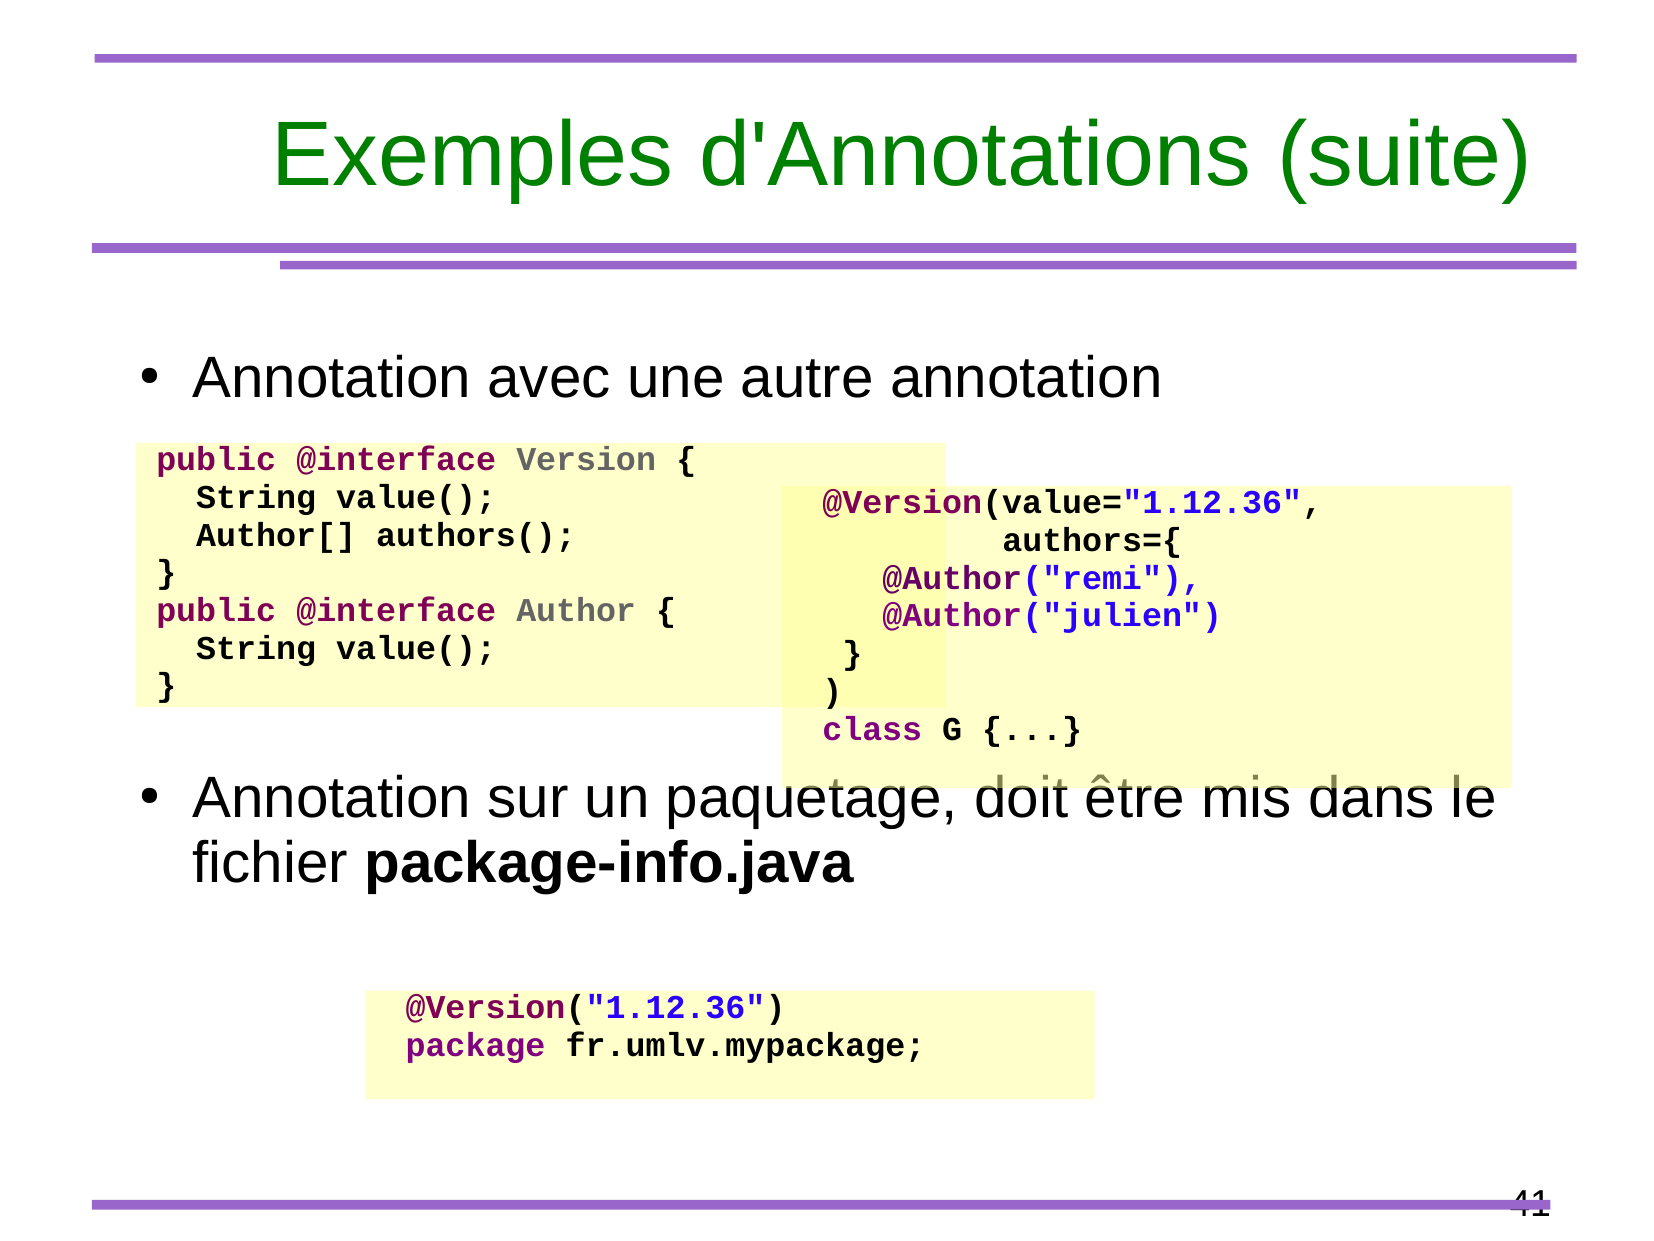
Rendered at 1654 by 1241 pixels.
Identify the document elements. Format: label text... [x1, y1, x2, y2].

text_box public @interface Version { String value(); Author[] authors(); } public @interface Author { String value(); } [136, 442, 946, 708]
text_box @Version(value="1.12.36", authors={ @Author("remi"), @Author("julien") } ) class G {...} [782, 485, 1512, 788]
text_box @Version("1.12.36") package fr.umlv.mypackage; [365, 990, 1095, 1100]
title Exemples d'Annotations (suite) [121, 49, 1534, 257]
list Annotation avec une autre annotation Annotation sur un paquetage, doit être mis dans le fichier package-info.java [121, 344, 1534, 932]
